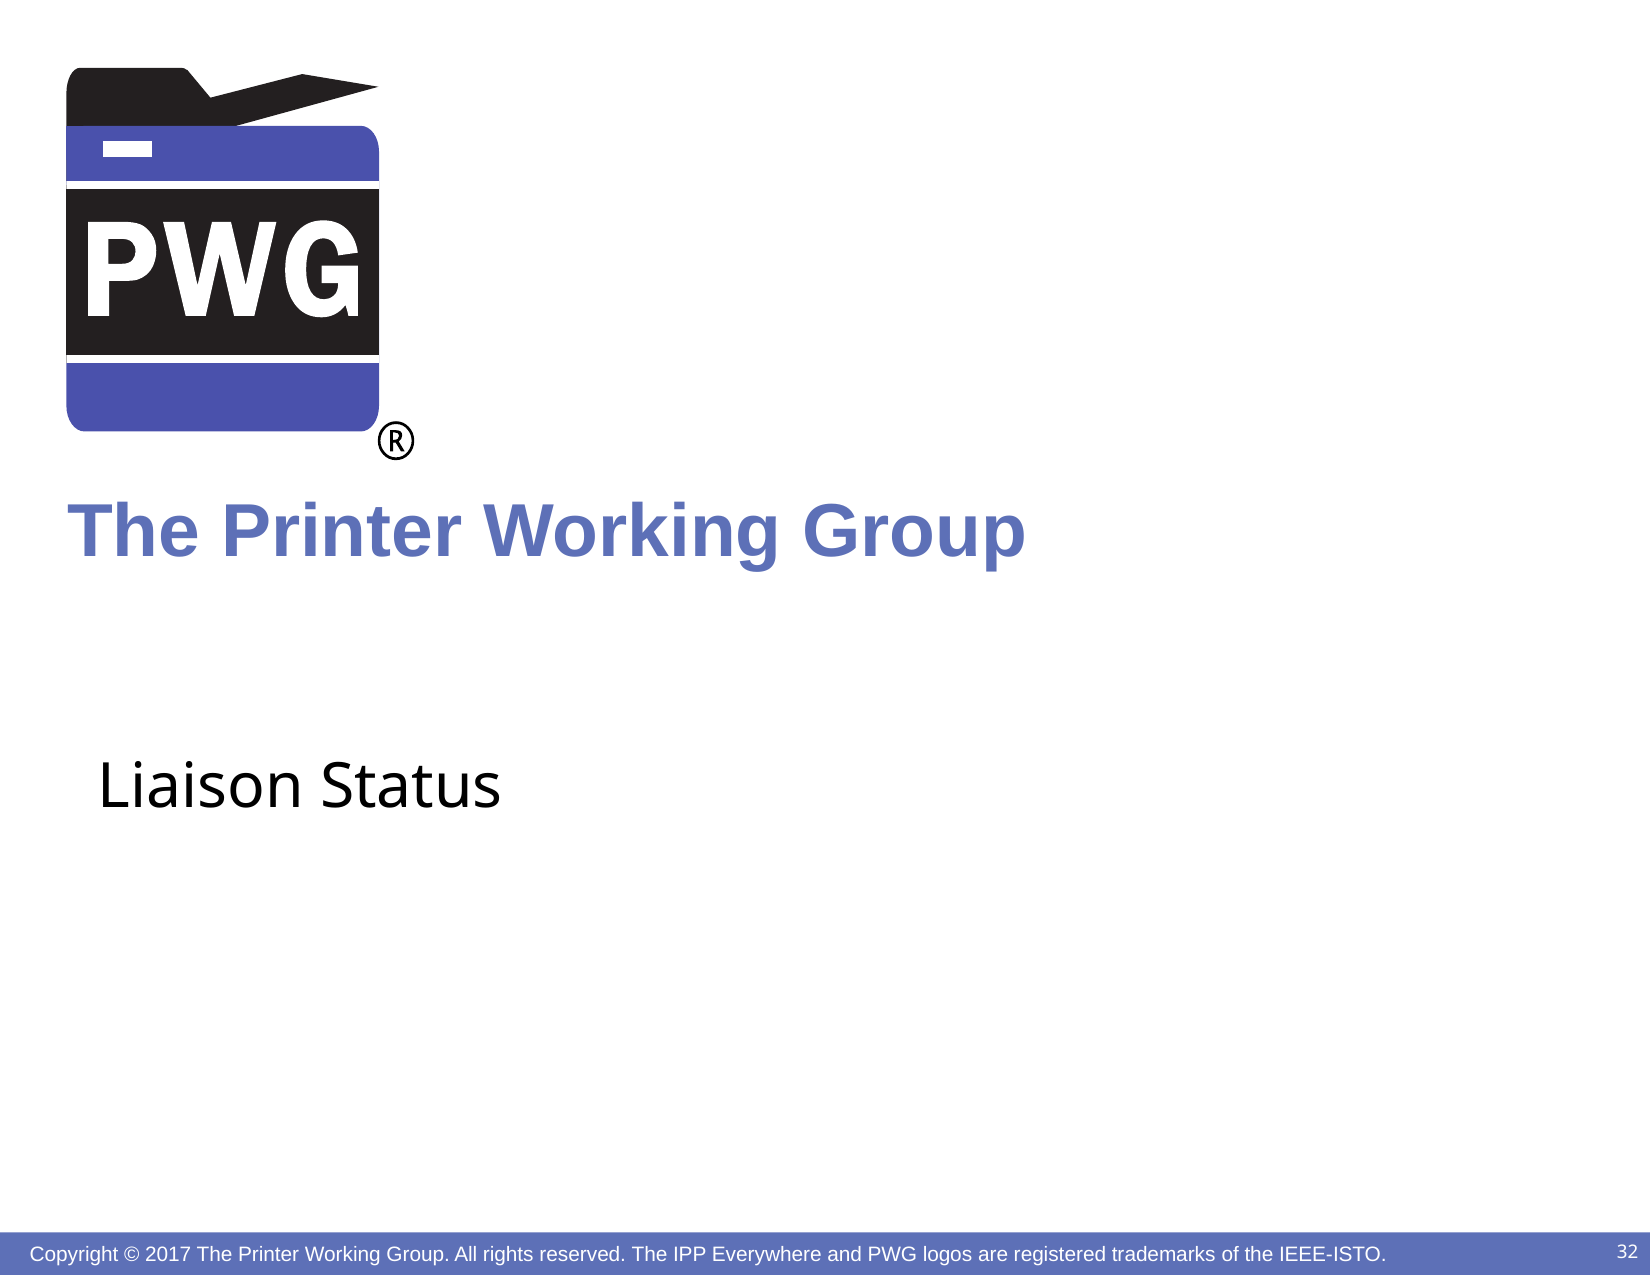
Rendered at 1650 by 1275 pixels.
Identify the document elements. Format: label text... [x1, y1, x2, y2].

title Liaison Status [82, 592, 1568, 829]
